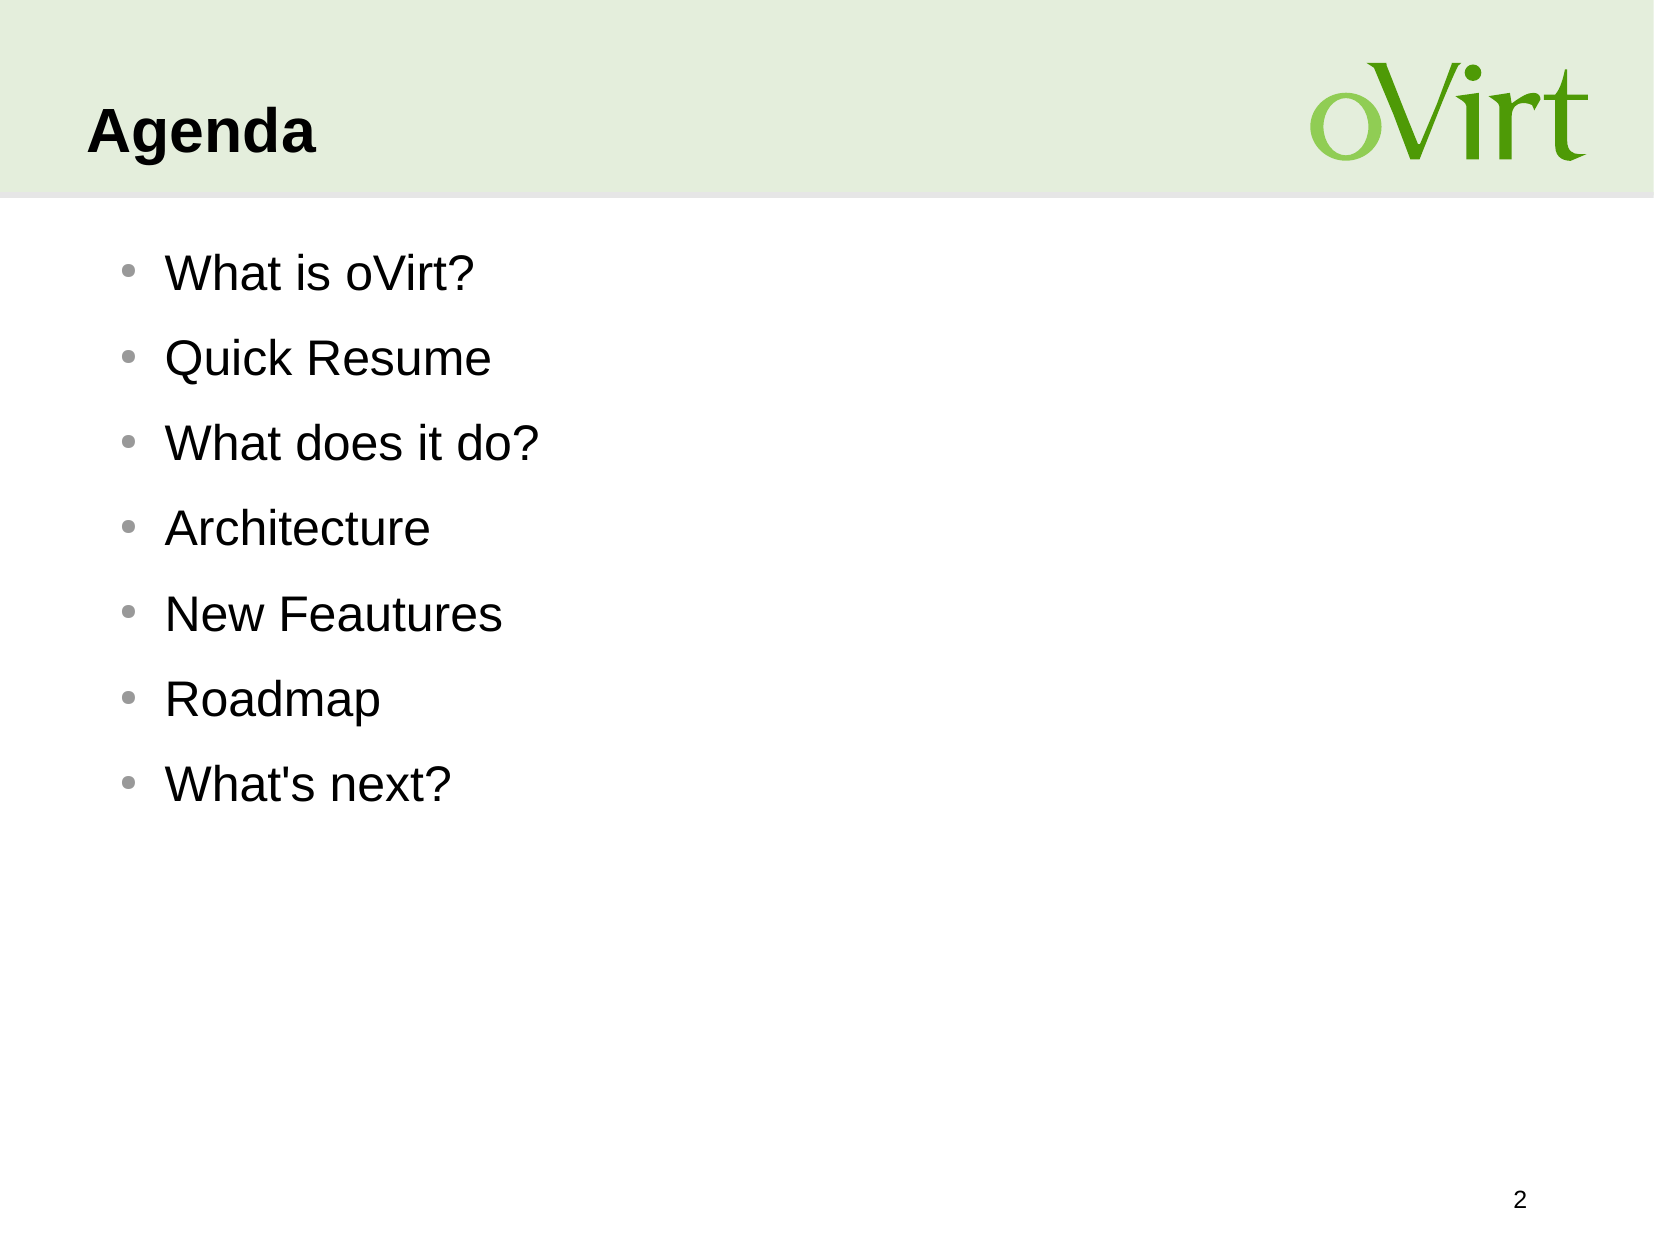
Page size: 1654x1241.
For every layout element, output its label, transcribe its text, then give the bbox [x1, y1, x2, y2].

title Agenda [86, 36, 1307, 225]
list What is oVirt? Quick Resume What does it do? Architecture New Feautures Roadmap What's next? [104, 244, 1530, 964]
